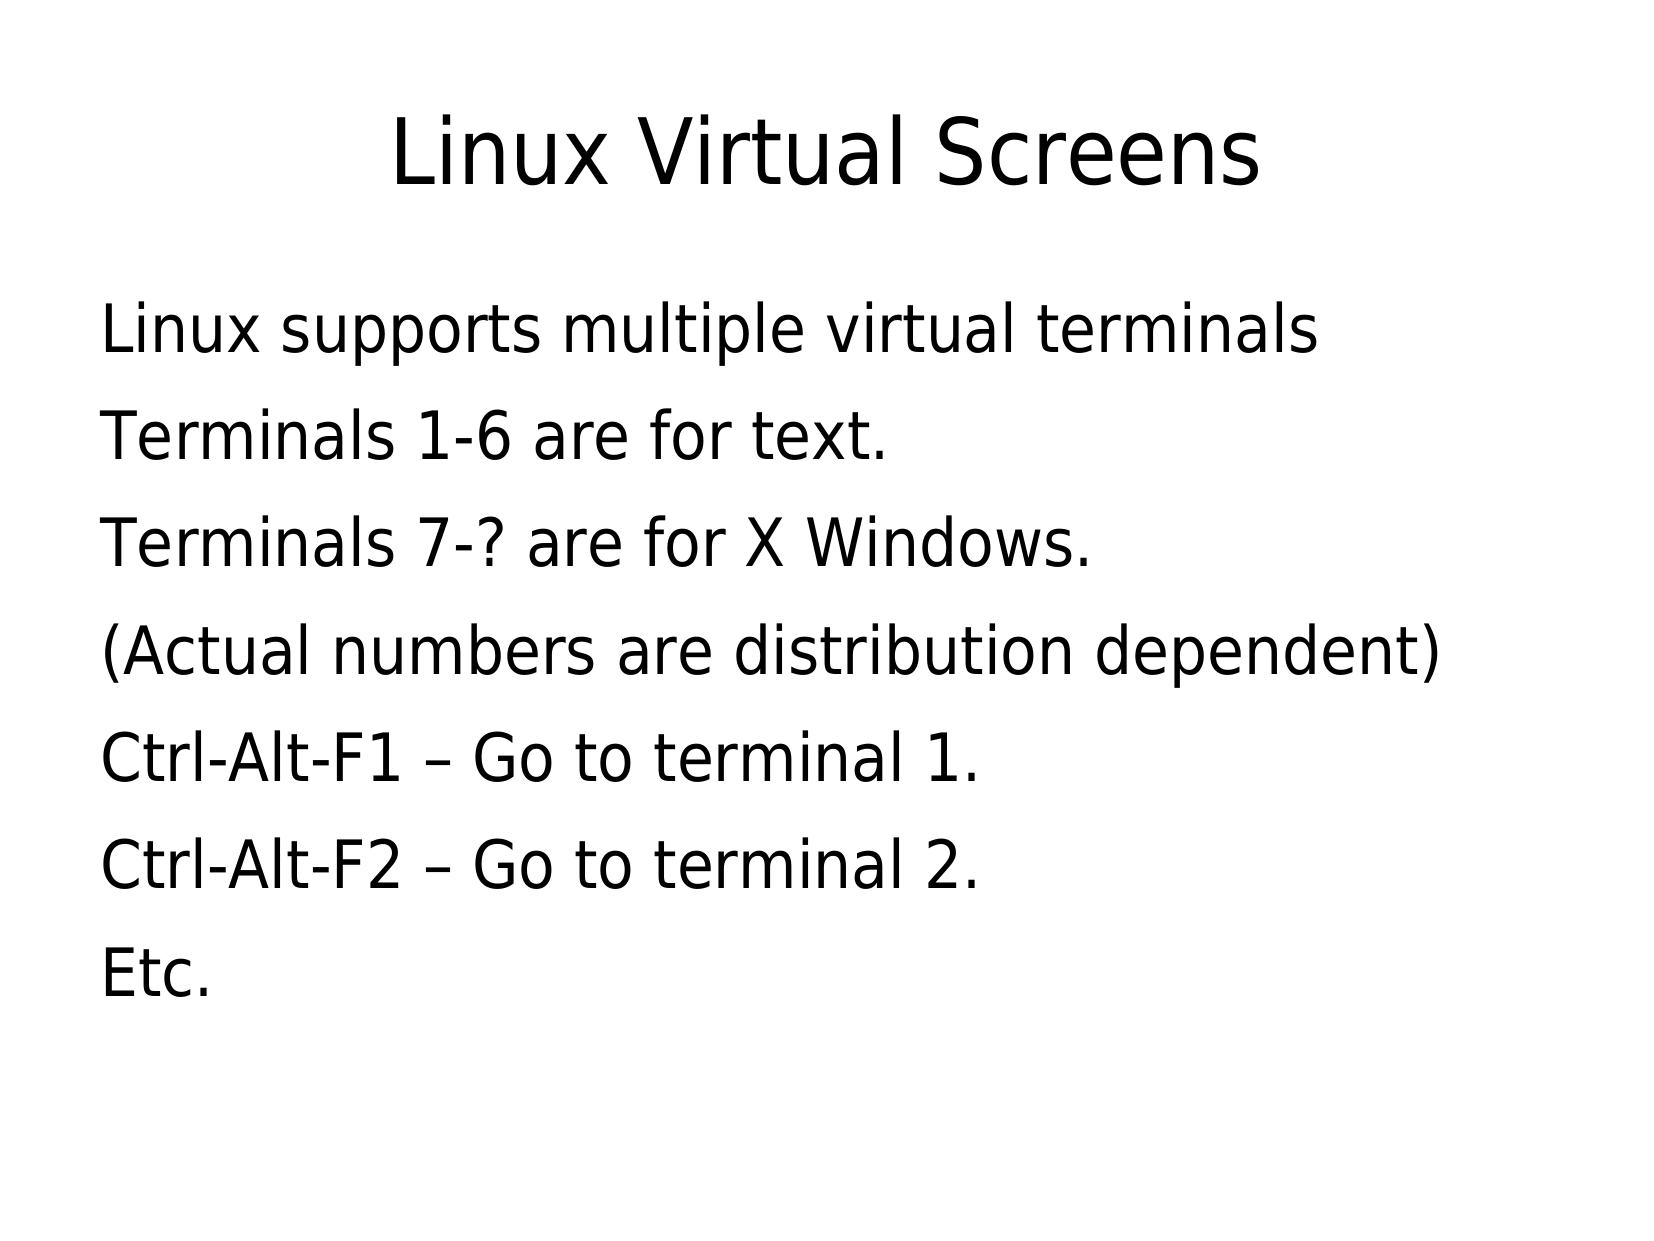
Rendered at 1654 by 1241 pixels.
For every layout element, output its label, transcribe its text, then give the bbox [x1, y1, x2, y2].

title Linux Virtual Screens [82, 49, 1571, 257]
list Linux supports multiple virtual terminals Terminals 1-6 are for text. Terminals 7-? are for X Windows. (Actual numbers are distribution dependent) Ctrl-Alt-F1 – Go to terminal 1. Ctrl-Alt-F2 – Go to terminal 2. Etc. [82, 290, 1571, 1109]
